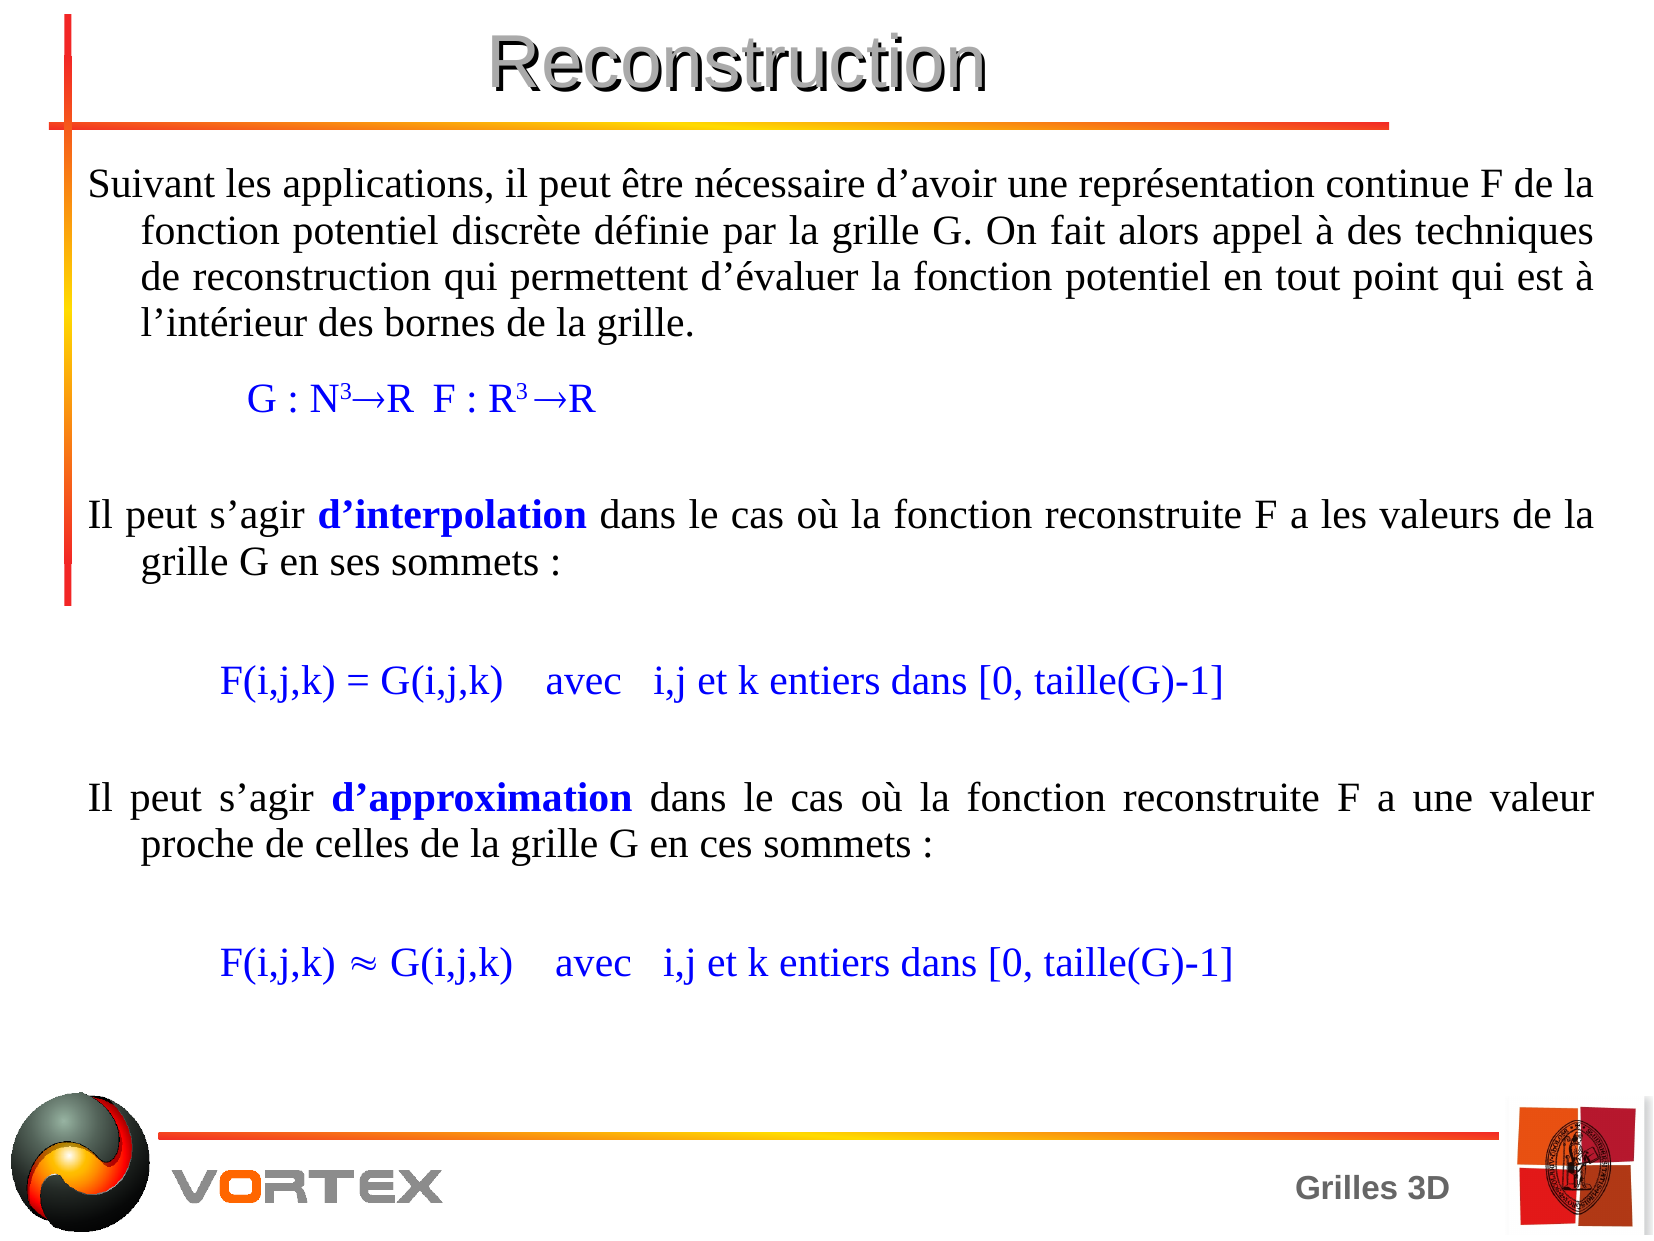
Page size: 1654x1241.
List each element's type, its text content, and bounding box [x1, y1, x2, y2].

list Suivant les applications, il peut être nécessaire d’avoir une représentation continue F de la fonction potentiel discrète définie par la grille G. On fait alors appel à des techniques de reconstruction qui permettent d’évaluer la fonction potentiel en tout point qui est à l’intérieur des bornes de la grille. G : N3R F : R3 R Il peut s’agir d’interpolation dans le cas où la fonction reconstruite F a les valeurs de la grille G en ses sommets : F(i,j,k) = G(i,j,k) avec i,j et k entiers dans [0, taille(G)-1] Il peut s’agir d’approximation dans le cas où la fonction reconstruite F a une valeur proche de celles de la grille G en ces sommets : F(i,j,k)  G(i,j,k) avec i,j et k entiers dans [0, taille(G)-1] [69, 160, 1596, 1103]
picture [11, 1092, 443, 1232]
title Reconstruction [82, 4, 1392, 120]
picture [1505, 1096, 1653, 1235]
